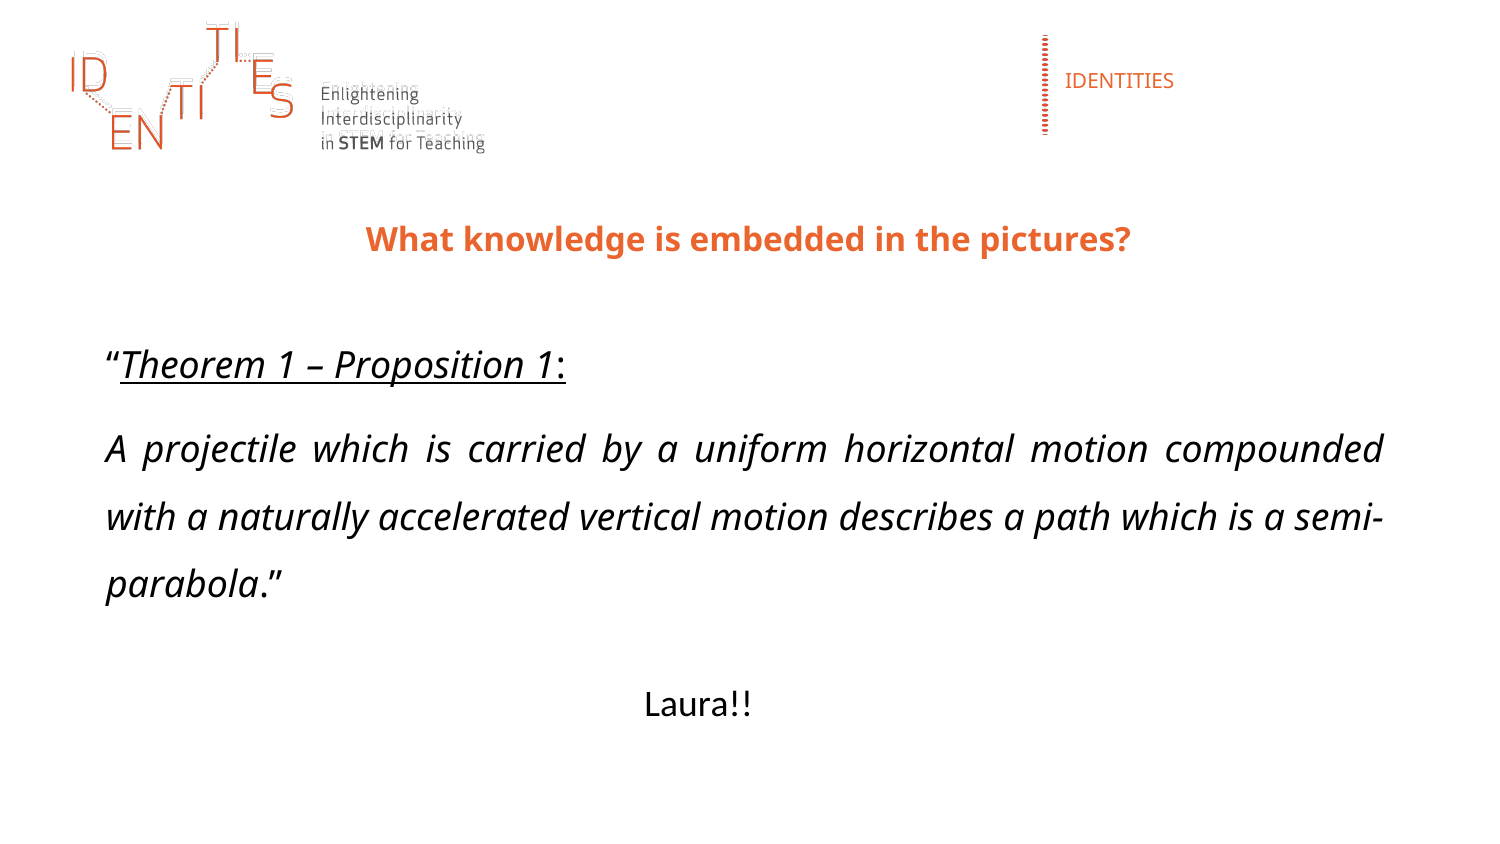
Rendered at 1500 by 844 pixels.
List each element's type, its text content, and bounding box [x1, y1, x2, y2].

picture [71, 18, 485, 157]
text_box What knowledge is embedded in the pictures? [60, 210, 1438, 267]
text_box Laura!! [325, 671, 1073, 733]
text_box “Theorem 1 – Proposition 1: A projectile which is carried by a uniform horizontal motion compounded with a naturally accelerated vertical motion describes a path which is a semi-parabola.” [43, 310, 1454, 608]
picture [1042, 35, 1051, 135]
text_box IDENTITIES [1050, 60, 1472, 121]
